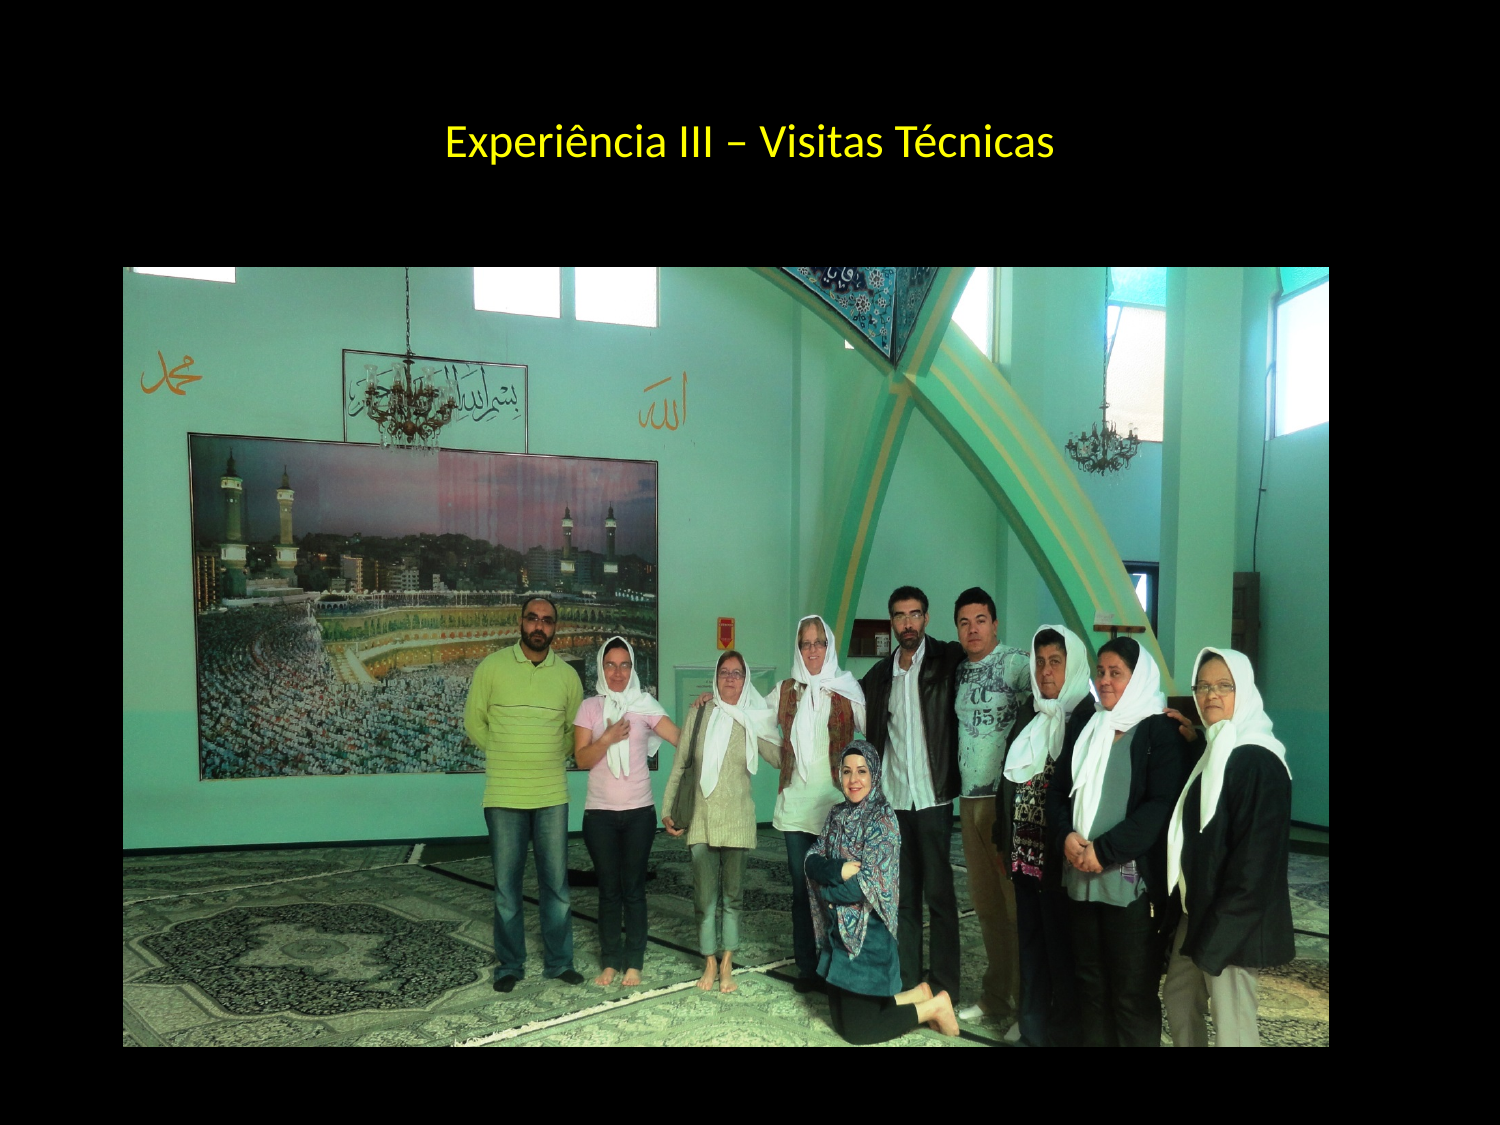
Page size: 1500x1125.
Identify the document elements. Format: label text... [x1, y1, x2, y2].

picture [123, 267, 1329, 1047]
title Experiência III – Visitas Técnicas [75, 45, 1425, 233]
